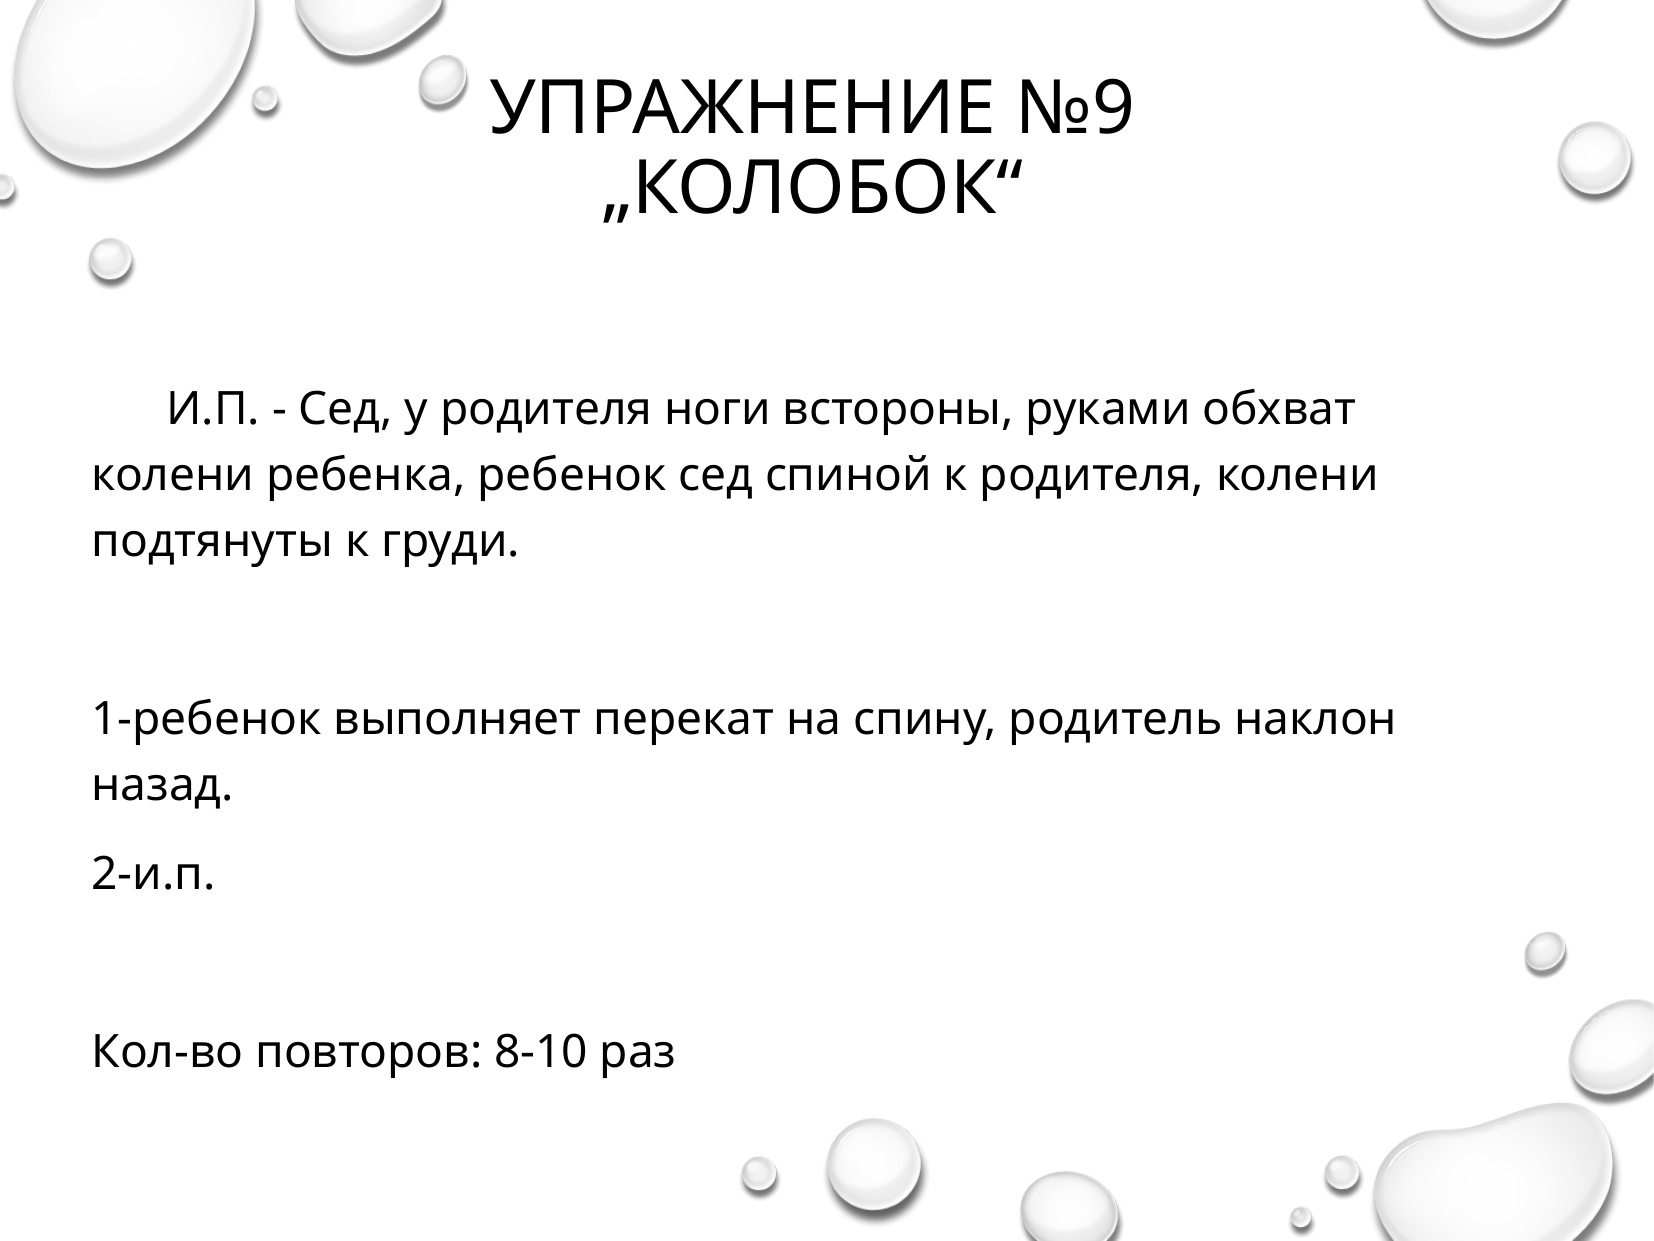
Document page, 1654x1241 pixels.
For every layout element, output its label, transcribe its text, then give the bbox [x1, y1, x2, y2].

subtitle И.П. - Сед, у родителя ноги встороны, руками обхват колени ребенка, ребенок сед спиной к родителя, колени подтянуты к груди. 1-ребенок выполняет перекат на спину, родитель наклон назад. 2-и.п. Кол-во повторов: 8-10 раз [70, 324, 1510, 1120]
title Упражнение №9 „Колобок“ [106, 53, 1519, 246]
